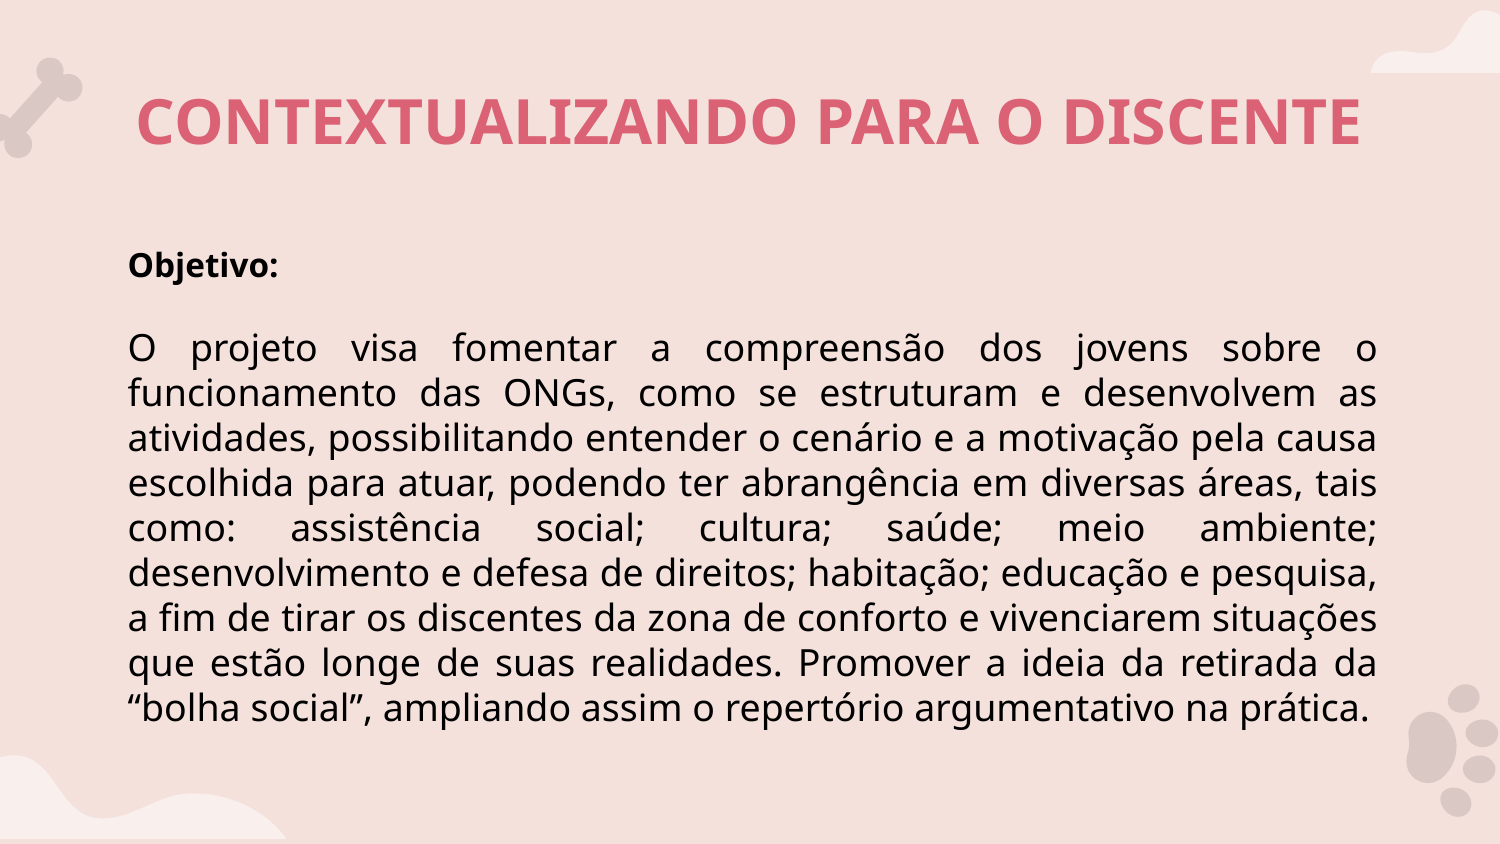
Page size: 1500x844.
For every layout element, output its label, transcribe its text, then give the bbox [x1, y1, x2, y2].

list Objetivo: O projeto visa fomentar a compreensão dos jovens sobre o funcionamento das ONGs, como se estruturam e desenvolvem as atividades, possibilitando entender o cenário e a motivação pela causa escolhida para atuar, podendo ter abrangência em diversas áreas, tais como: assistência social; cultura; saúde; meio ambiente; desenvolvimento e defesa de direitos; habitação; educação e pesquisa, a fim de tirar os discentes da zona de conforto e vivenciarem situações que estão longe de suas realidades. Promover a ideia da retirada da “bolha social”, ampliando assim o repertório argumentativo na prática. [87, 236, 1394, 769]
title CONTEXTUALIZANDO PARA O DISCENTE [118, 72, 1382, 167]
